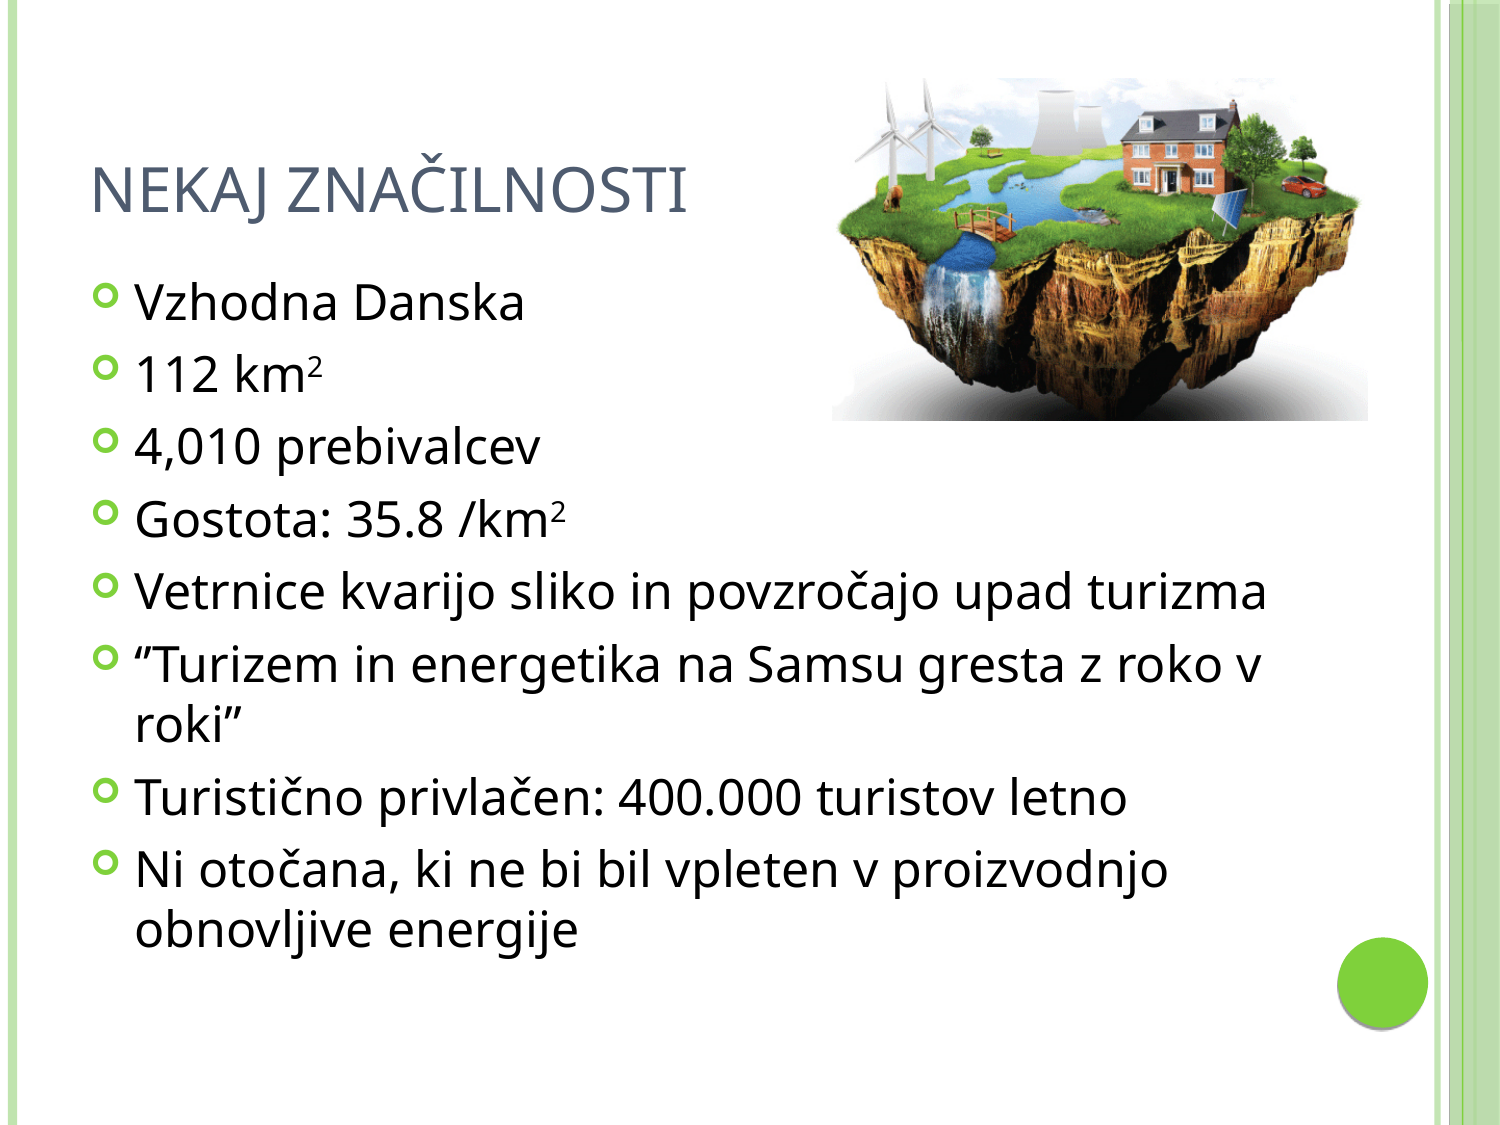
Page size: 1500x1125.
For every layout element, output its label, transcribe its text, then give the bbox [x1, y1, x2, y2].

title Nekaj značilnosti [75, 45, 1300, 233]
list Vzhodna Danska 112 km2 4,010 prebivalcev Gostota: 35.8 /km2 Vetrnice kvarijo sliko in povzročajo upad turizma ‘’Turizem in energetika na Samsu gresta z roko v roki’’ Turistično privlačen: 400.000 turistov letno Ni otočana, ki ne bi bil vpleten v proizvodnjo obnovljive energije [75, 262, 1300, 1062]
picture [832, 78, 1368, 421]
